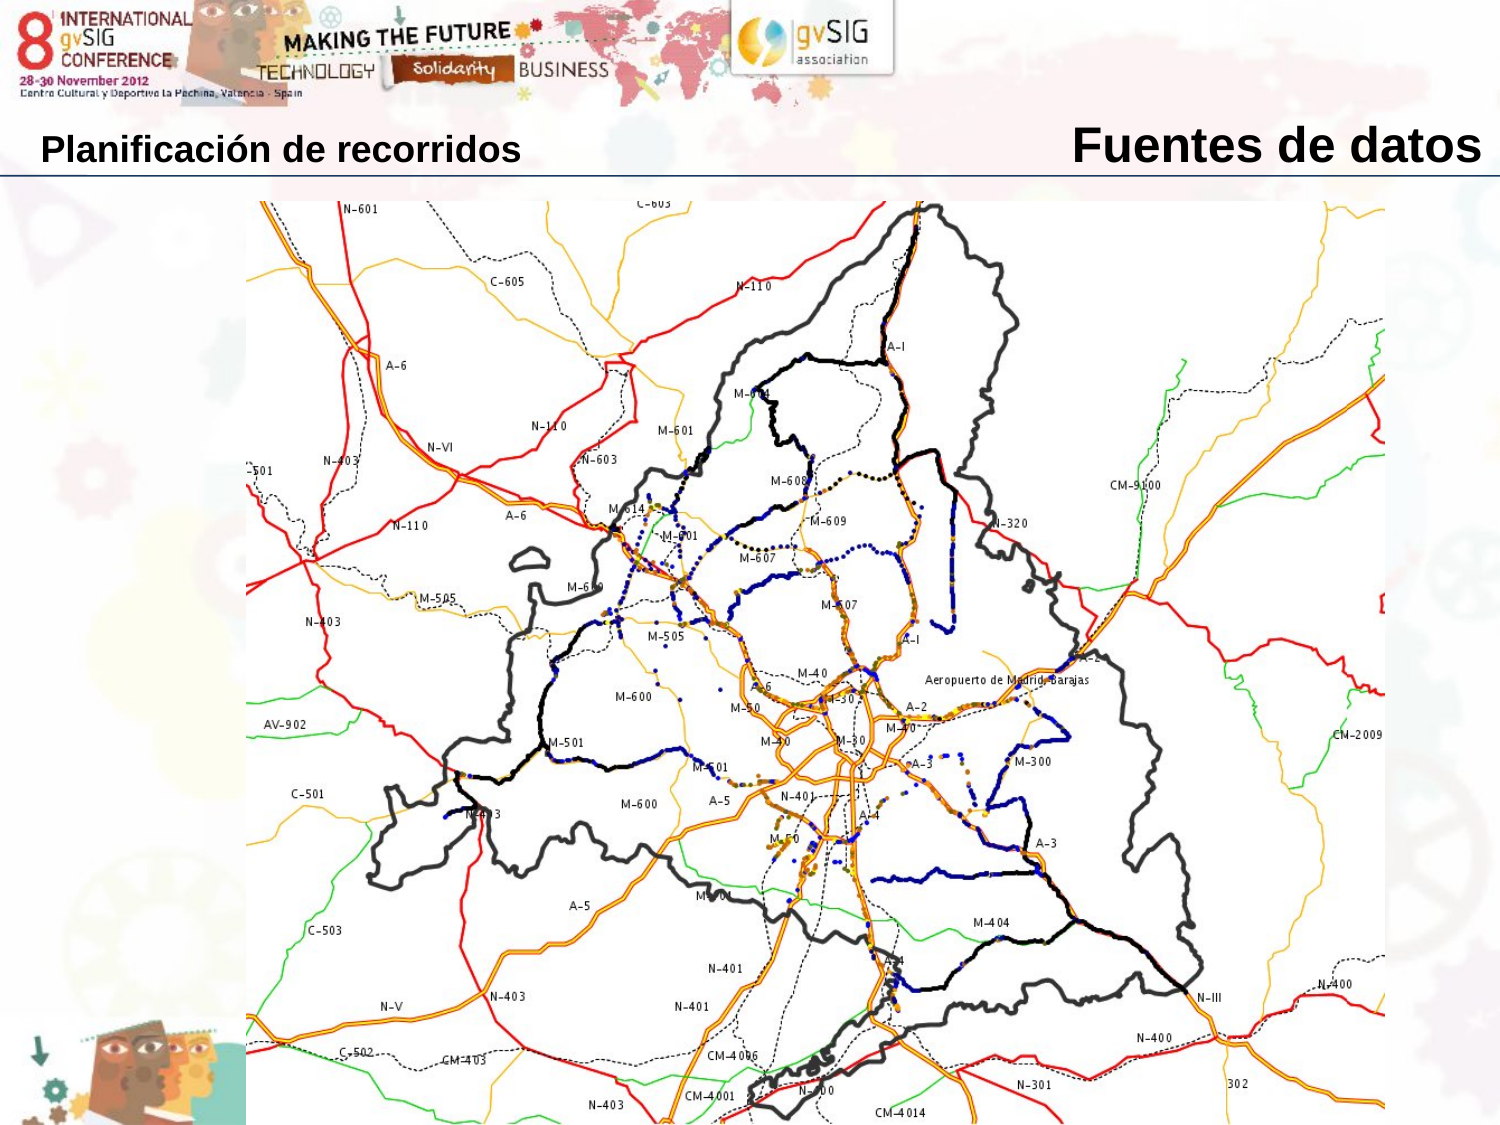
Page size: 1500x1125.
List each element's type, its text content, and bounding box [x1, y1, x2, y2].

text_box Fuentes de datos [1057, 177, 1498, 181]
picture [0, 177, 1500, 1125]
picture [0, 0, 1500, 175]
text_box Planificación de recorridos [25, 117, 548, 177]
text_box Fuentes de datos [1057, 105, 1498, 175]
